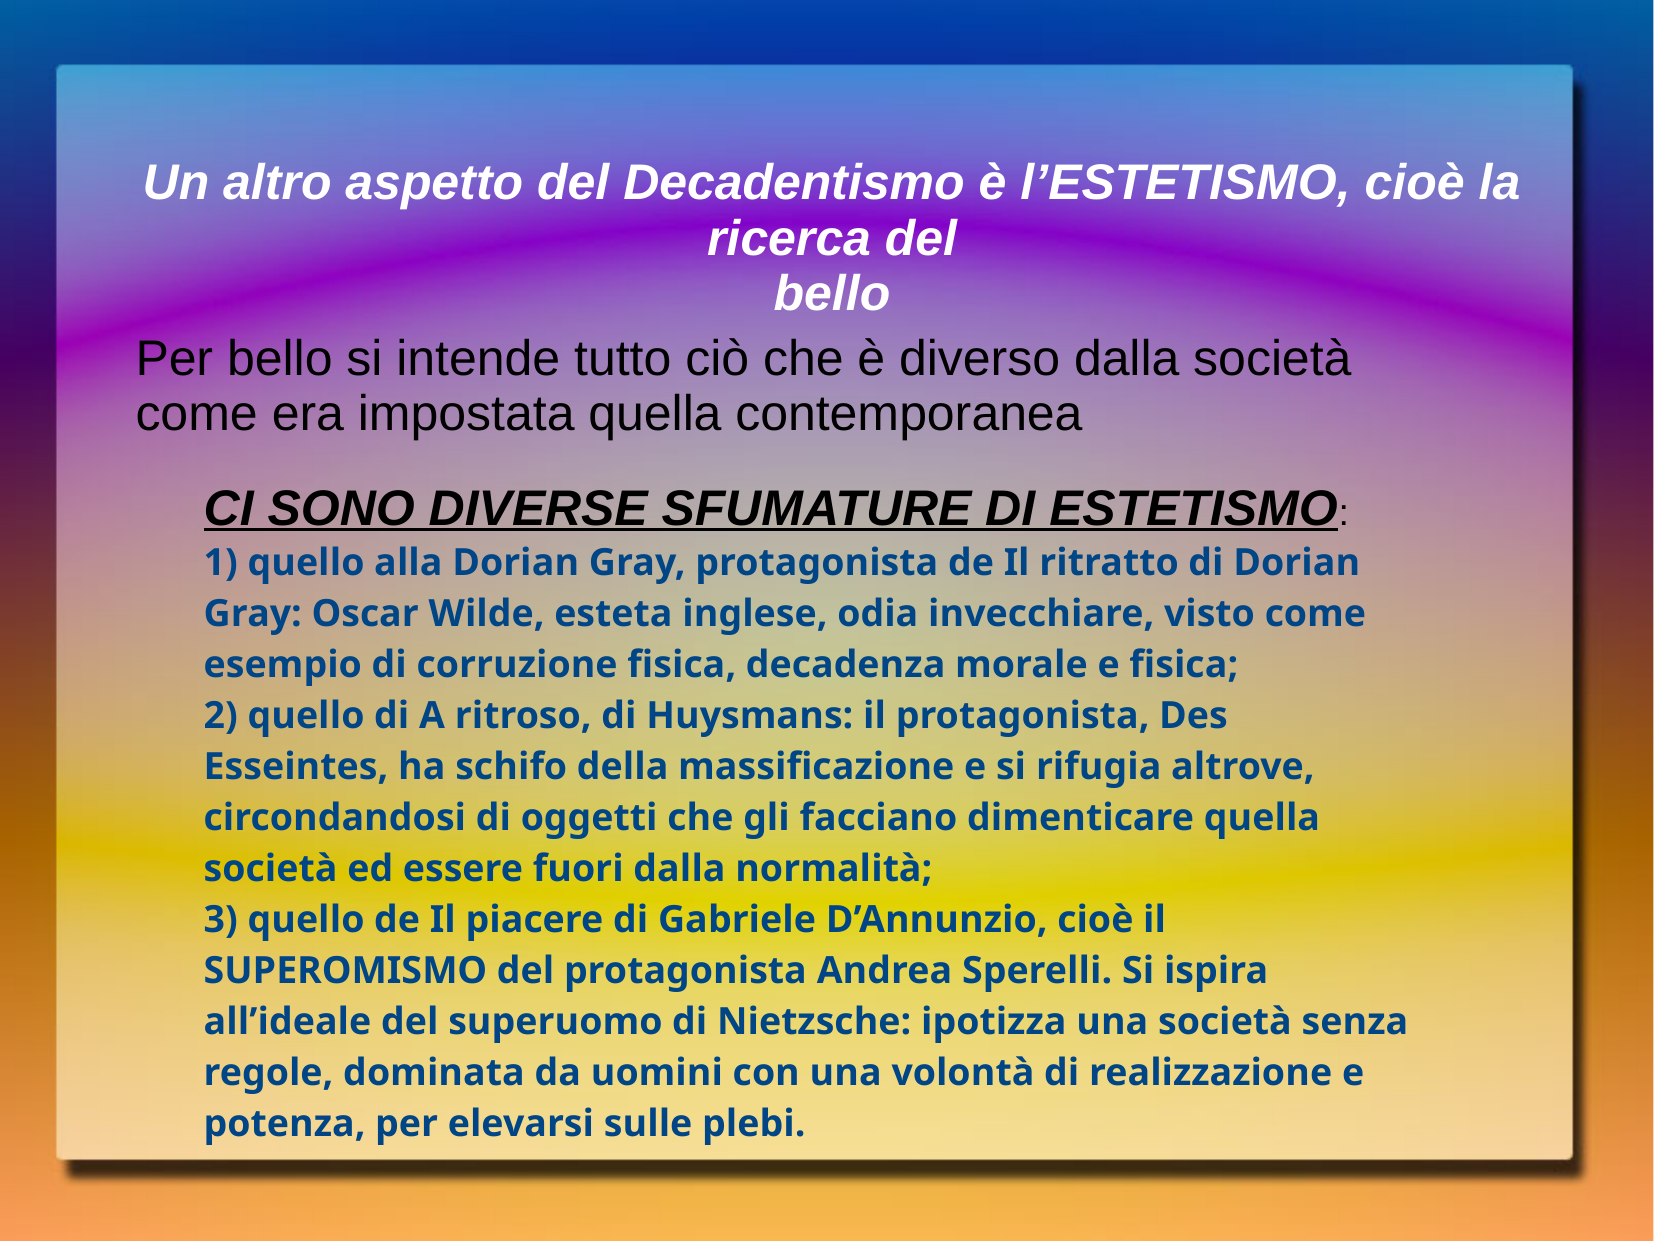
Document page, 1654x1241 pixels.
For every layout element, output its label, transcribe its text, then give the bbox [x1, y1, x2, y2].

title Un altro aspetto del Decadentismo è l’ESTETISMO, cioè la ricerca del bello [126, 142, 1539, 333]
text_box Per bello si intende tutto ciò che è diverso dalla società come era impostata quella contemporanea [120, 322, 1441, 449]
picture [0, 0, 1654, 1241]
text_box CI SONO DIVERSE SFUMATURE DI ESTETISMO: 1) quello alla Dorian Gray, protagonista de Il ritratto di Dorian Gray: Oscar Wilde, esteta inglese, odia invecchiare, visto come esempio di corruzione fisica, decadenza morale e fisica; 2) quello di A ritroso, di Huysmans: il protagonista, Des Esseintes, ha schifo della massificazione e si rifugia altrove, circondandosi di oggetti che gli facciano dimenticare quella società ed essere fuori dalla normalità; 3) quello de Il piacere di Gabriele D’Annunzio, cioè il SUPEROMISMO del protagonista Andrea Sperelli. Si ispira all’ideale del superuomo di Nietzsche: ipotizza una società senza regole, dominata da uomini con una volontà di realizzazione e potenza, per elevarsi sulle plebi. [188, 472, 1430, 1082]
